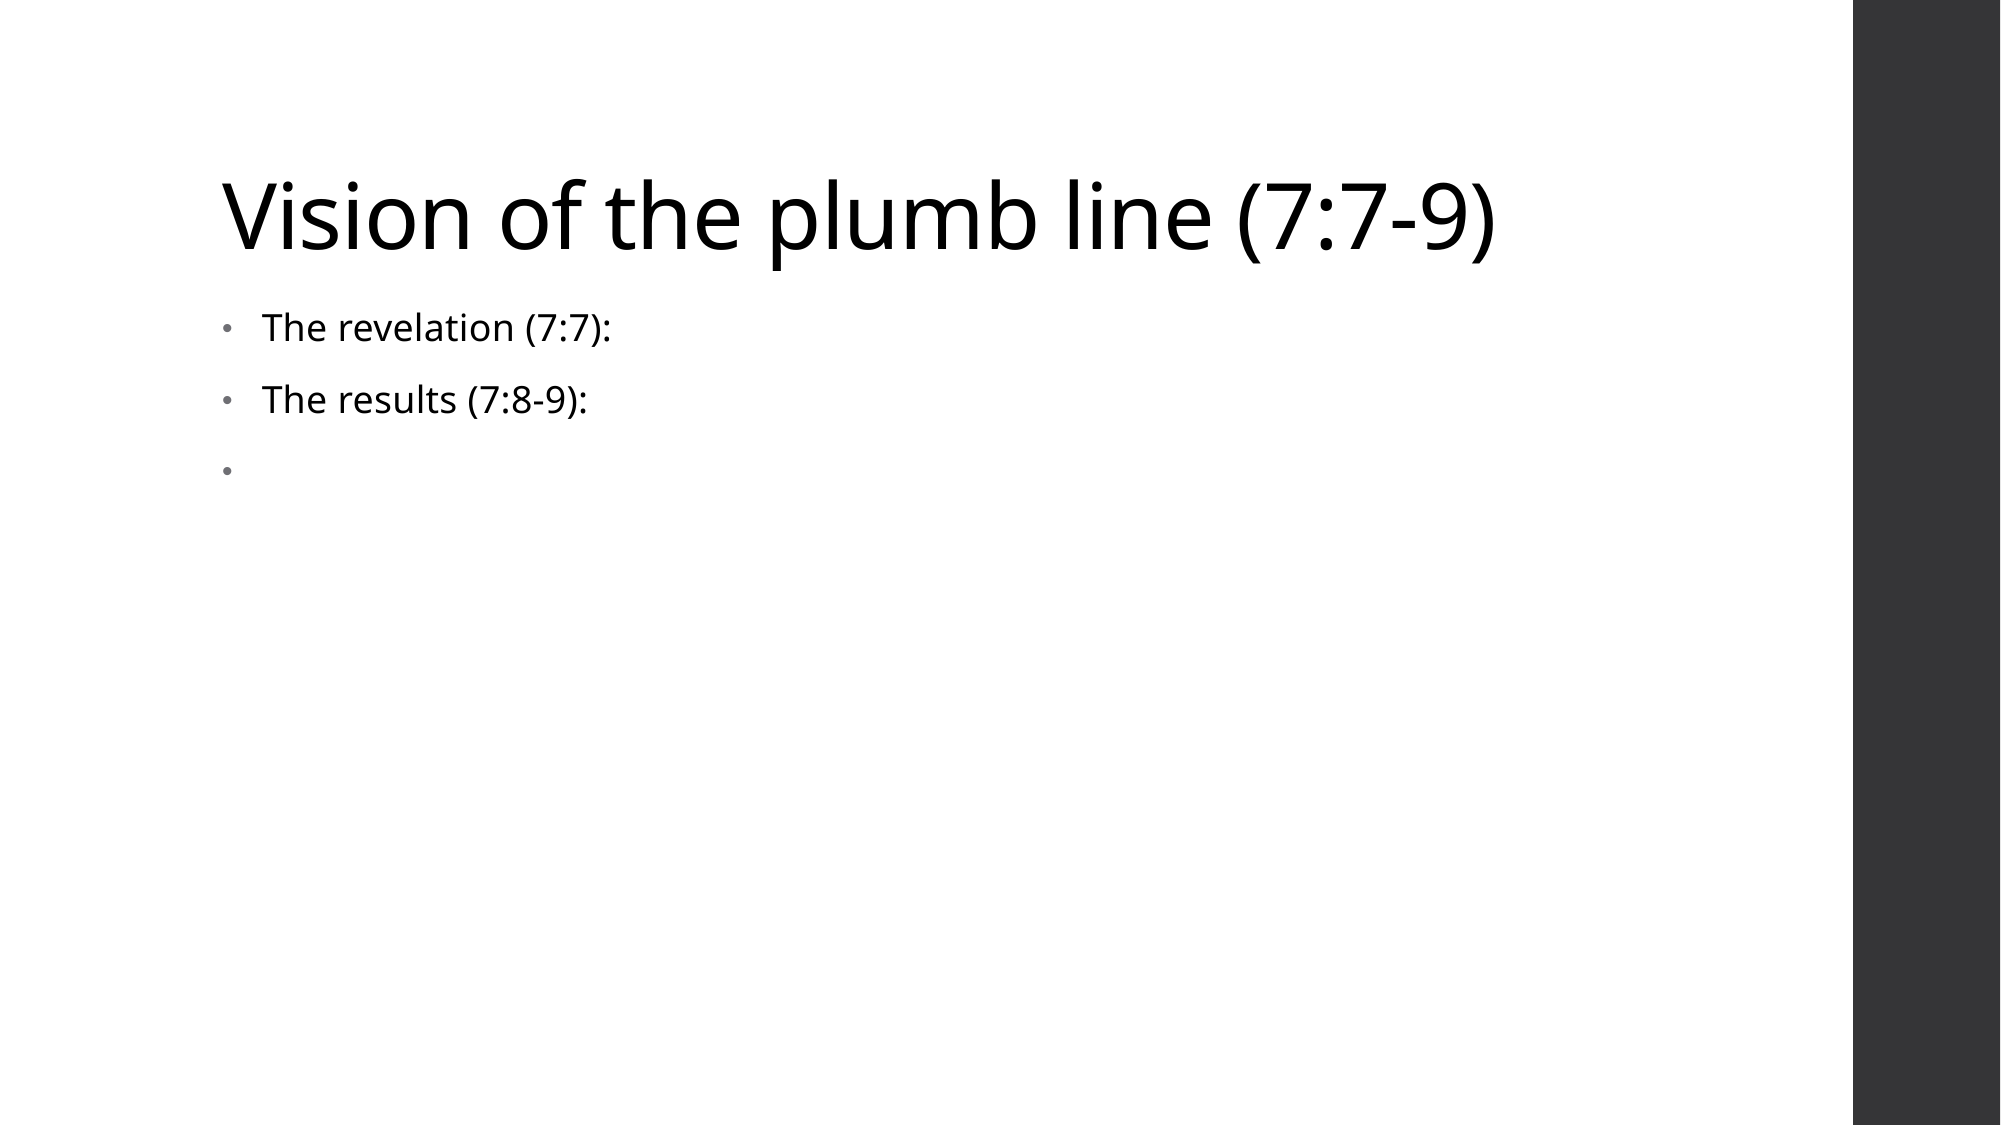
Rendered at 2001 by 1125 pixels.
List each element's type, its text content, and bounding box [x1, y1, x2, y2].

list The revelation (7:7): The results (7:8-9): [206, 299, 1617, 1014]
title Vision of the plumb line (7:7-9) [206, 60, 1797, 278]
